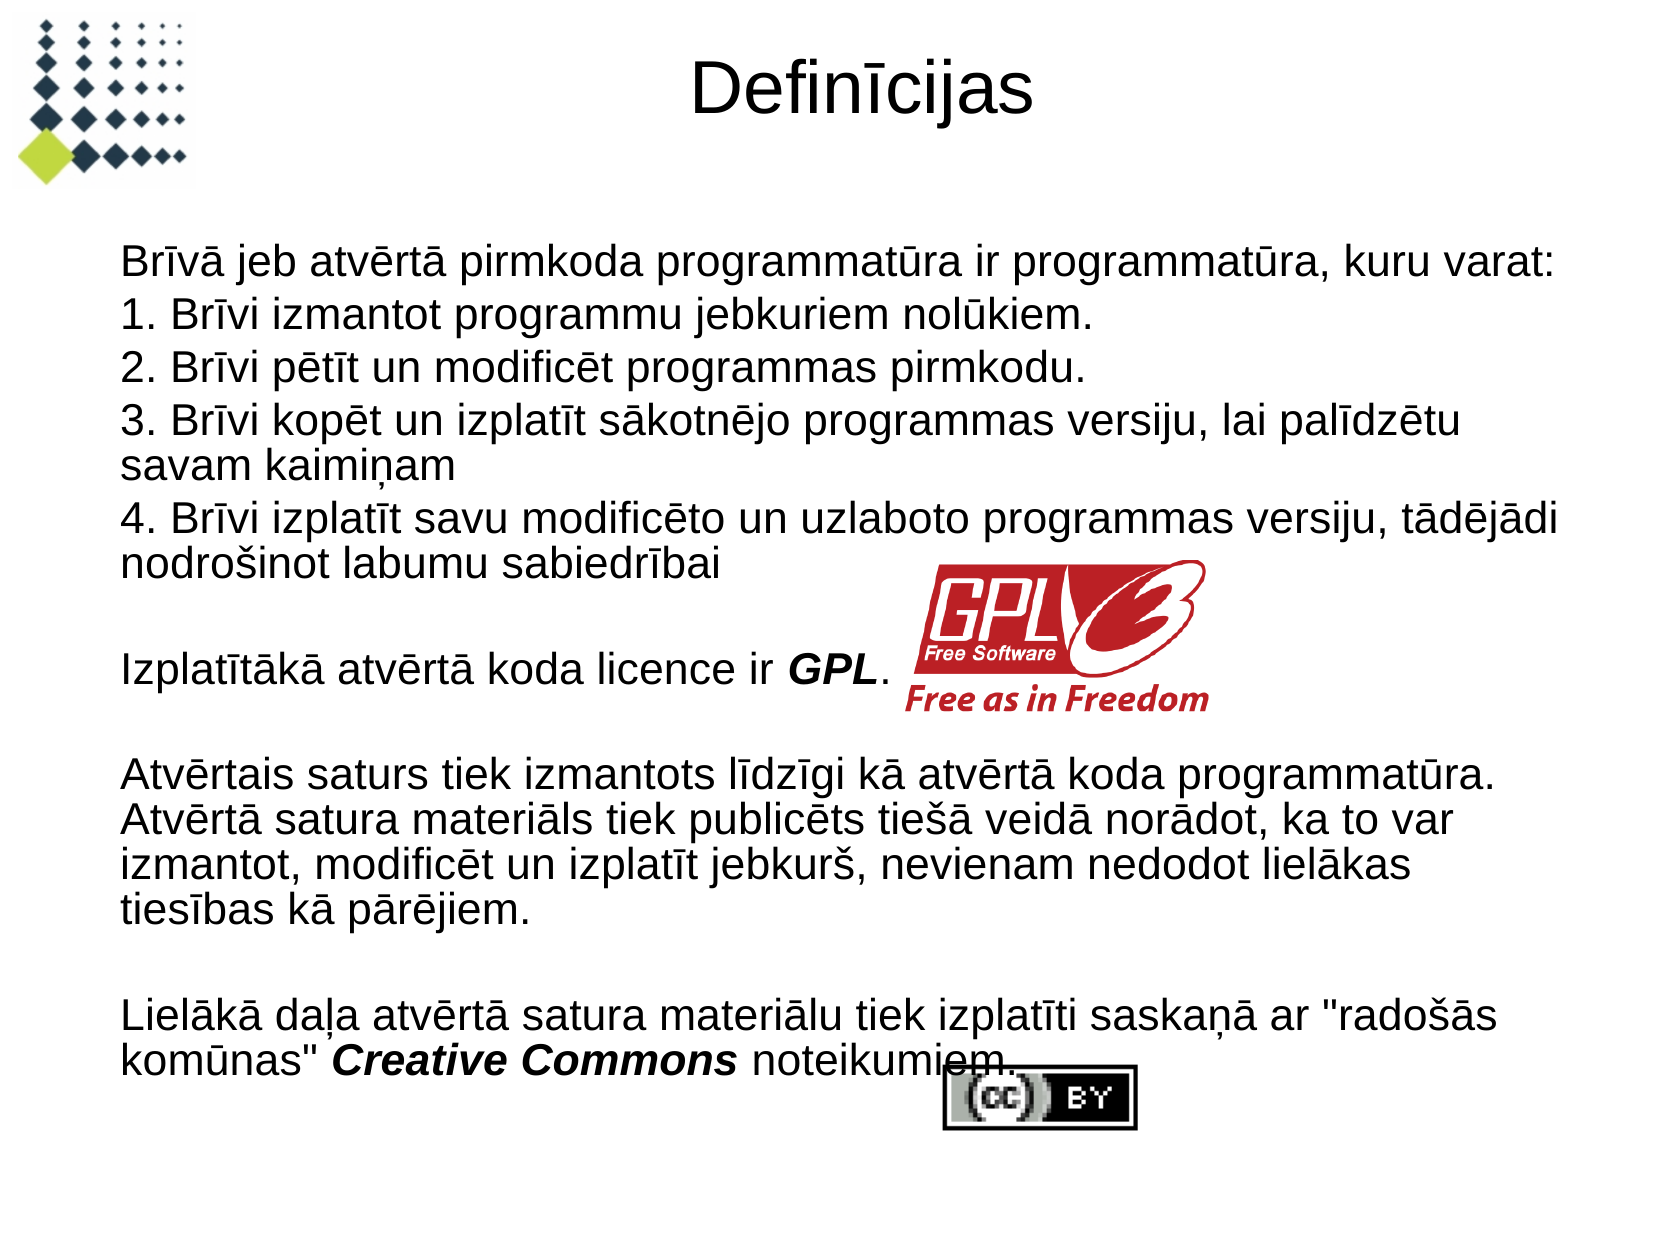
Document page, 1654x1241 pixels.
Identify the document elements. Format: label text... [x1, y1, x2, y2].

picture [12, 12, 196, 189]
picture [927, 1107, 1151, 1138]
title Definīcijas [153, 41, 1571, 140]
list Brīvā jeb atvērtā pirmkoda programmatūra ir programmatūra, kuru varat: 1. Brīvi izmantot programmu jebkuriem nolūkiem. 2. Brīvi pētīt un modificēt programmas pirmkodu. 3. Brīvi kopēt un izplatīt sākotnējo programmas versiju, lai palīdzētu savam kaimiņam 4. Brīvi izplatīt savu modificēto un uzlaboto programmas versiju, tādējādi nodrošinot labumu sabiedrībai Izplatītākā atvērtā koda licence ir GPL. Atvērtais saturs tiek izmantots līdzīgi kā atvērtā koda programmatūra. Atvērtā satura materiāls tiek publicēts tiešā veidā norādot, ka to var izmantot, modificēt un izplatīt jebkurš, nevienam nedodot lielākas tiesības kā pārējiem. Lielākā daļa atvērtā satura materiālu tiek izplatīti saskaņā ar "radošās komūnas" Creative Commons noteikumiem. [82, 236, 1569, 1107]
